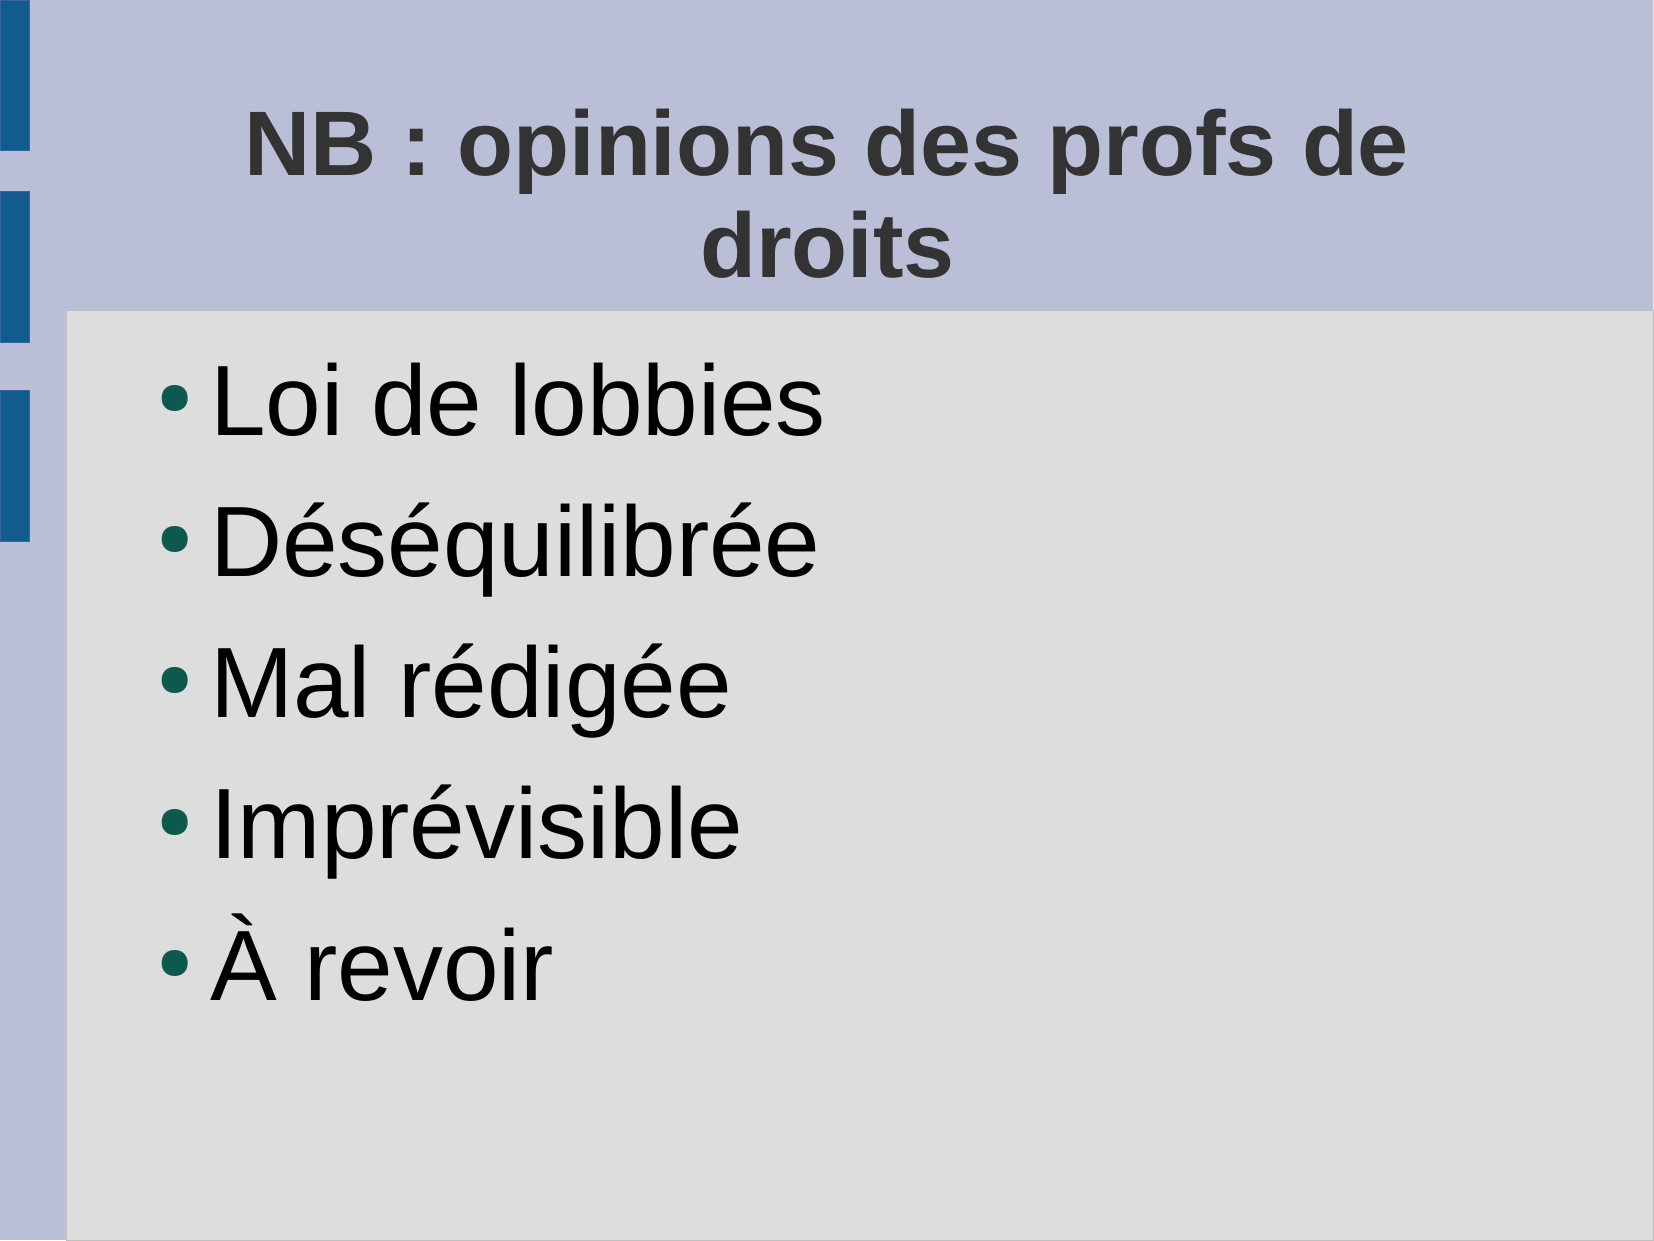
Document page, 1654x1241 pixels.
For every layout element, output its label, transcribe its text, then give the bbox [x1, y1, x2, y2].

title NB : opinions des profs de droits [121, 91, 1534, 299]
list Loi de lobbies Déséquilibrée Mal rédigée Imprévisible À revoir [121, 344, 1534, 1127]
